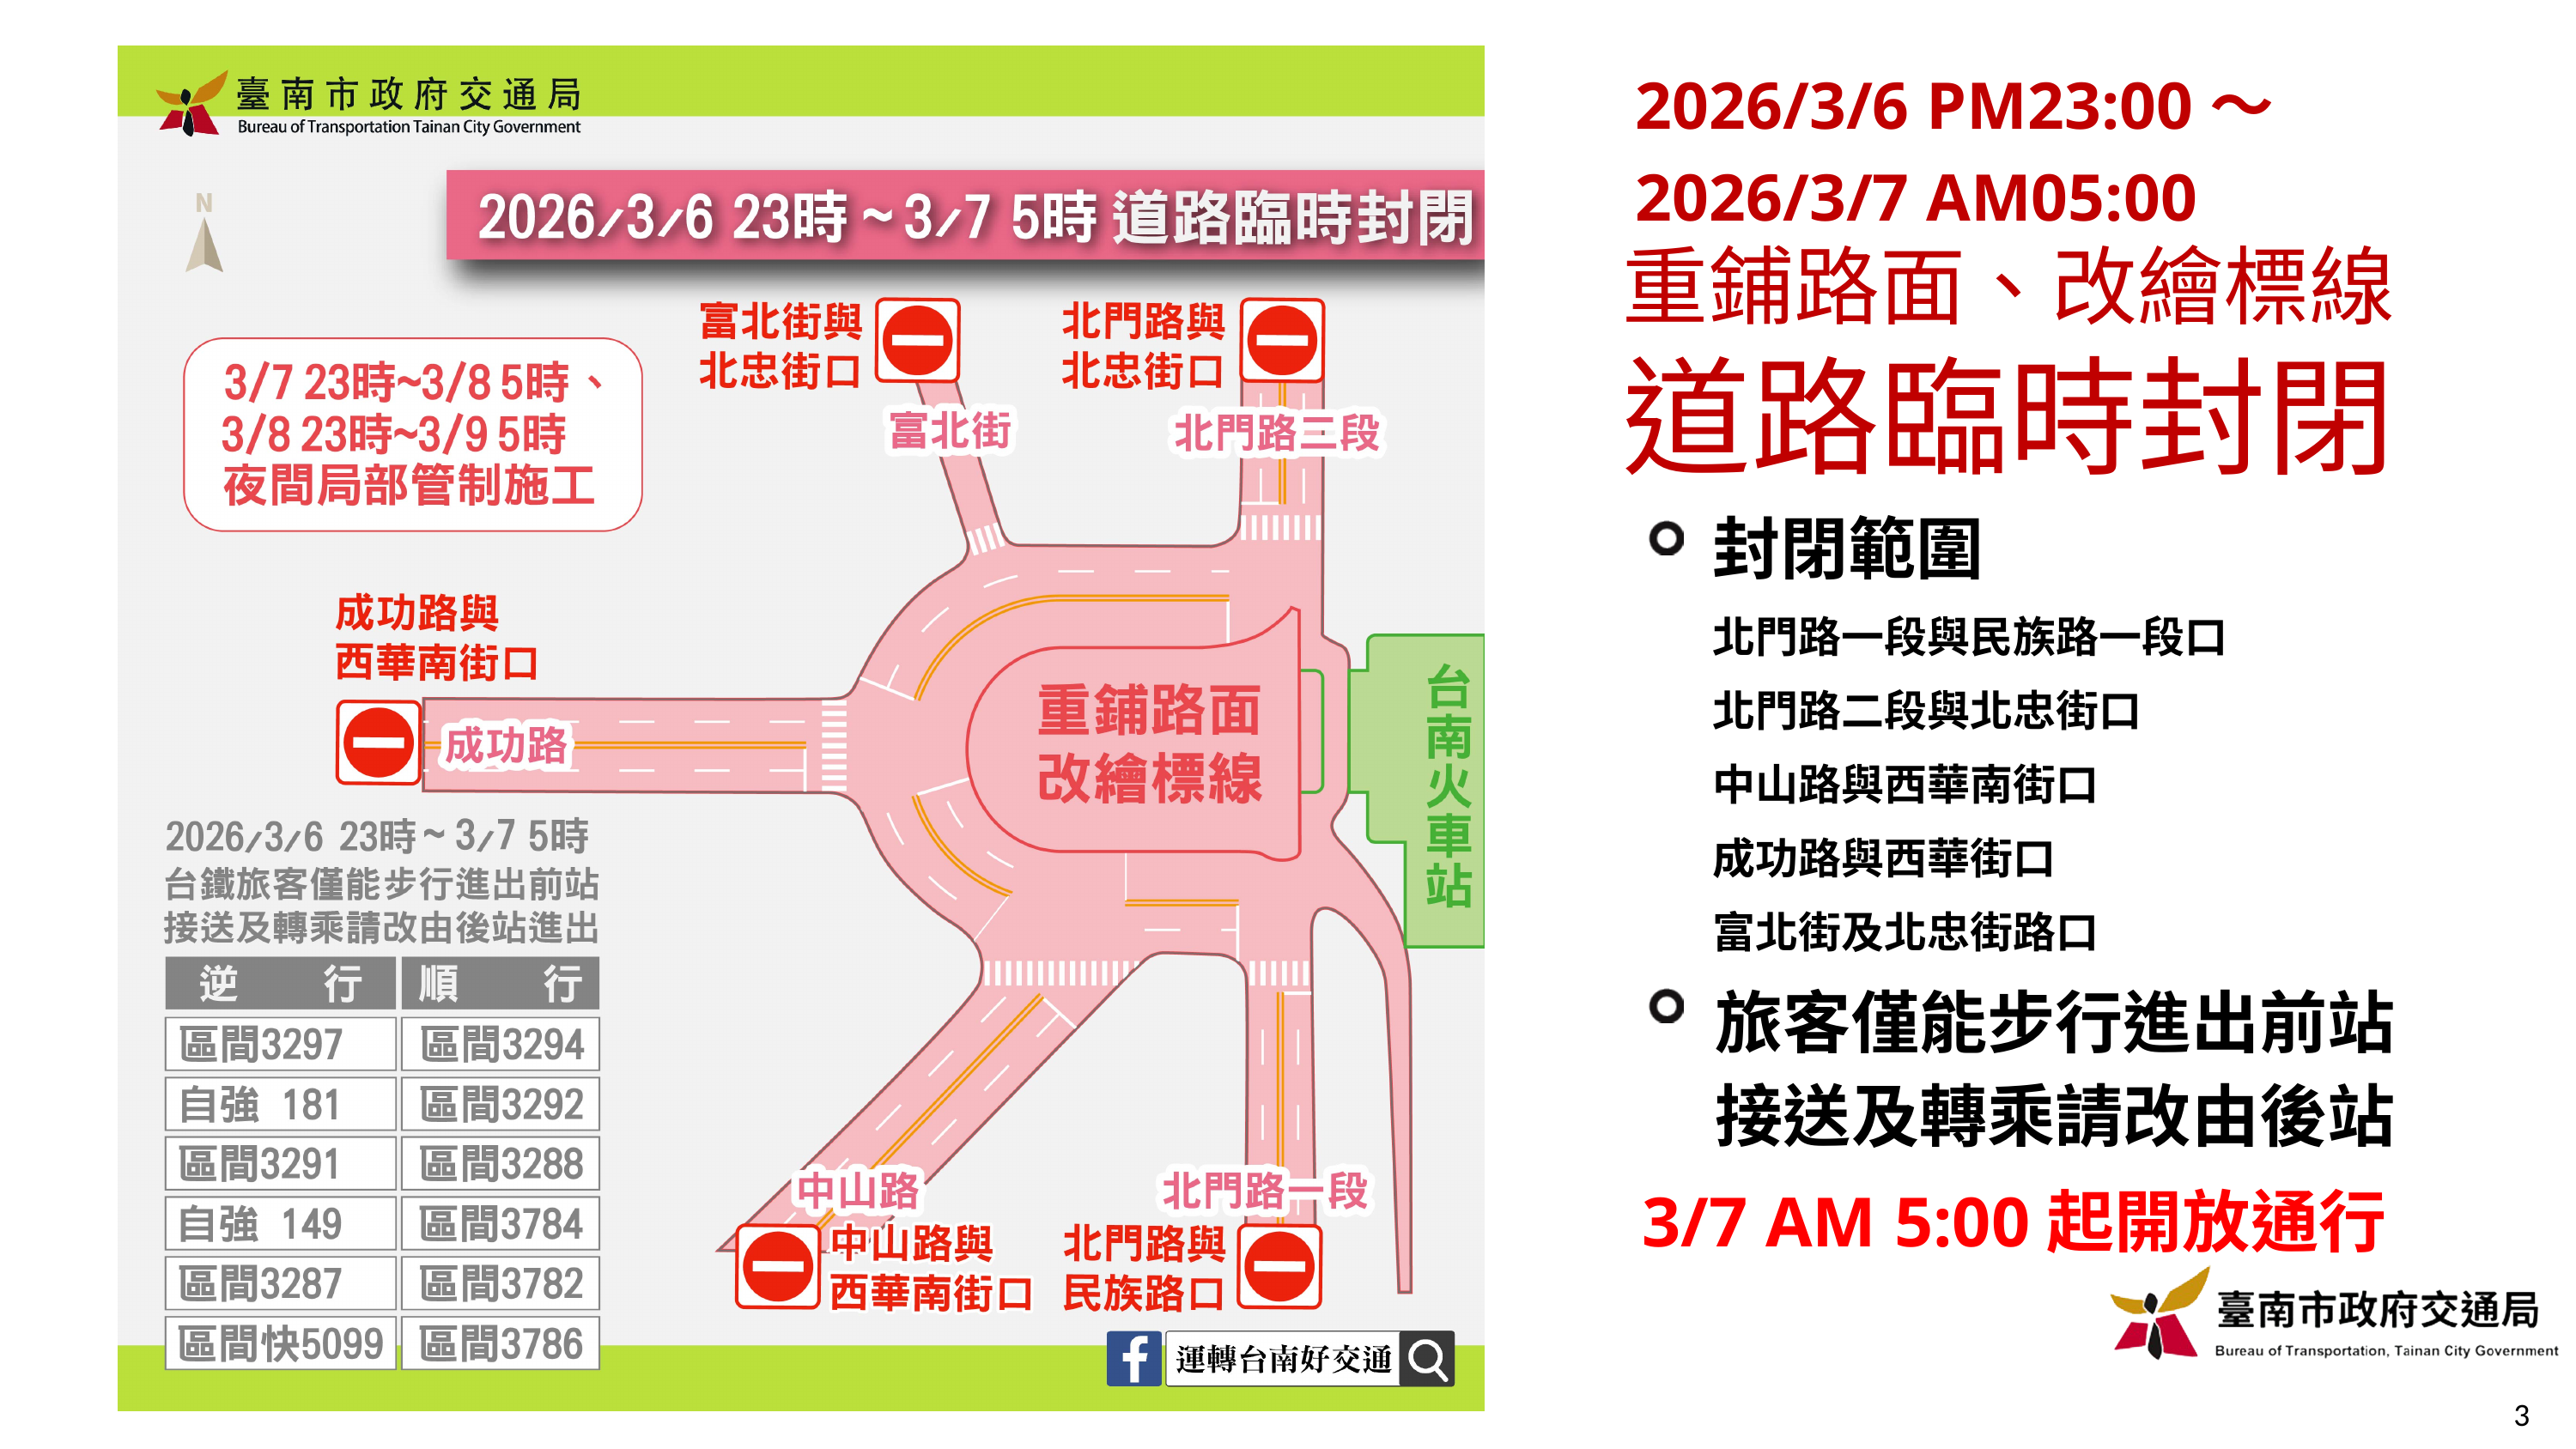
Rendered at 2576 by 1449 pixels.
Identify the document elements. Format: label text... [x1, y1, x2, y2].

text_box 道路臨時封閉 [1622, 336, 2576, 491]
text_box 重鋪路面、改繪標線 [1622, 232, 2576, 336]
picture [1649, 520, 1684, 555]
text_box 3/7 AM 5:00起開放通行 [1642, 1166, 2576, 1260]
picture [1649, 988, 1684, 1023]
text_box 封閉範圍 北門路一段與民族路一段口 北門路二段與北忠街口 中山路與西華南街口 成功路與西華街口 富北街及北忠街路口 [1712, 494, 2576, 958]
text_box 2026/3/6 PM23:00～ 2026/3/7 AM05:00 [1622, 58, 2415, 232]
picture [2071, 1260, 2576, 1362]
picture [118, 45, 1485, 1411]
text_box 3 [2500, 1387, 2576, 1440]
text_box 旅客僅能步行進出前站 接送及轉乘請改由後站 [1715, 967, 2576, 1155]
